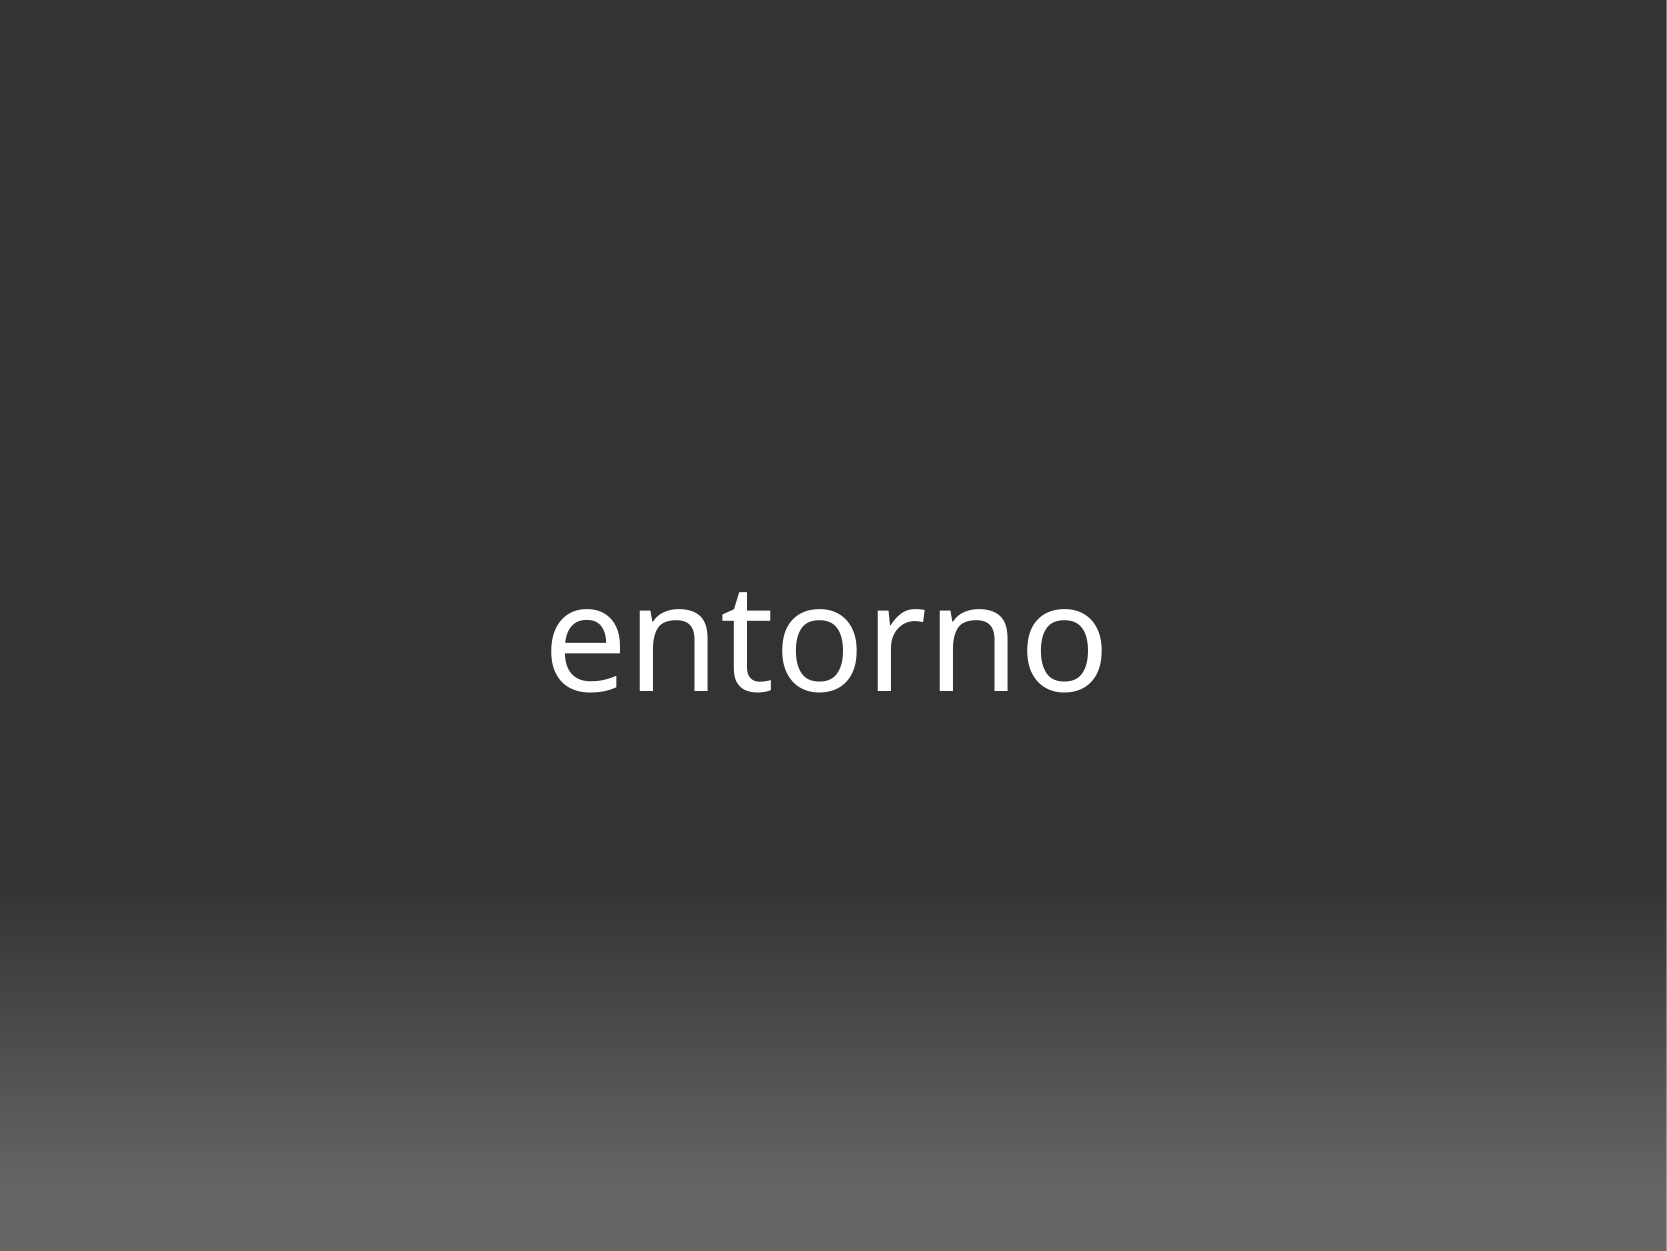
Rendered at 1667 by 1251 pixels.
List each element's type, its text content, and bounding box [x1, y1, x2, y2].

picture [0, 0, 1667, 1251]
title entorno [118, 528, 1536, 739]
